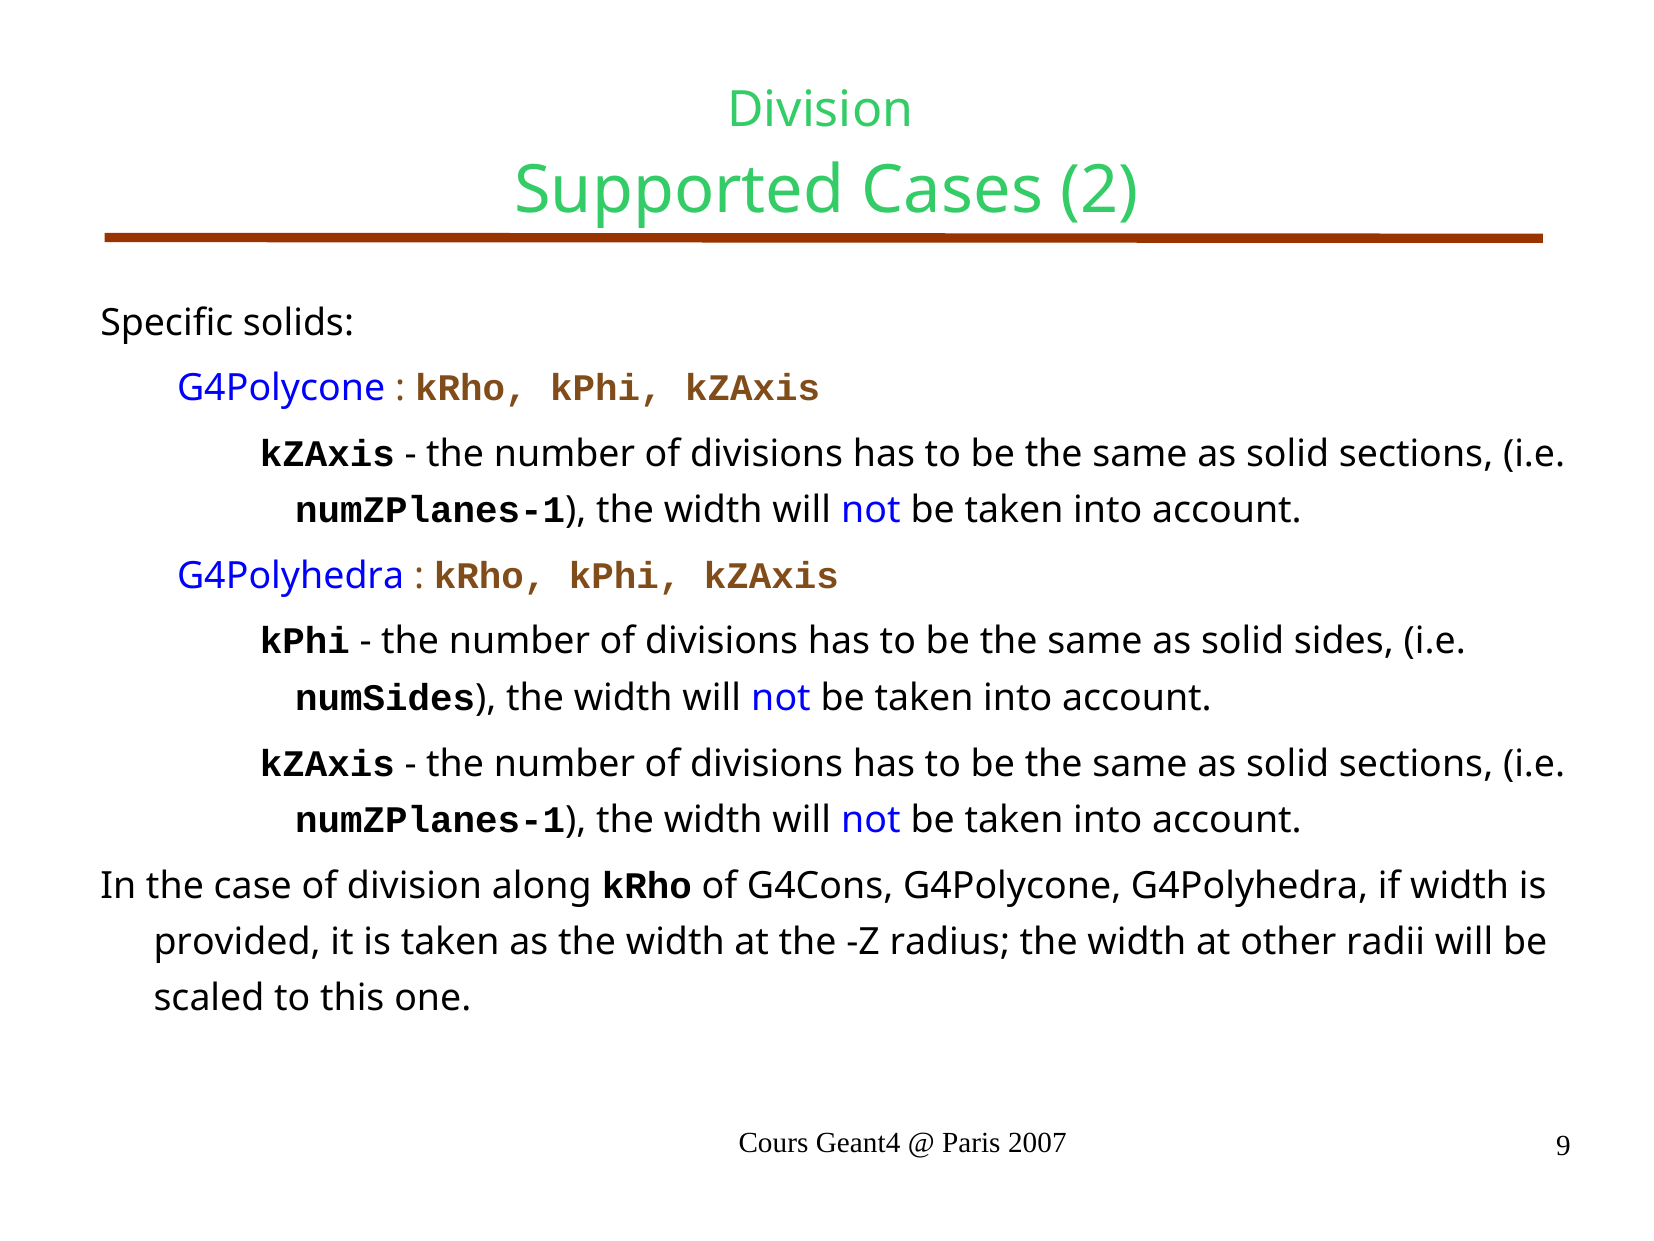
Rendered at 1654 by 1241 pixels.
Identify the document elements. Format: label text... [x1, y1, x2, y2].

list Specific solids: G4Polycone : kRho, kPhi, kZAxis kZAxis - the number of divisions has to be the same as solid sections, (i.e. numZPlanes-1), the width will not be taken into account. G4Polyhedra : kRho, kPhi, kZAxis kPhi - the number of divisions has to be the same as solid sides, (i.e. numSides), the width will not be taken into account. kZAxis - the number of divisions has to be the same as solid sections, (i.e. numZPlanes-1), the width will not be taken into account. In the case of division along kRho of G4Cons, G4Polycone, G4Polyhedra, if width is provided, it is taken as the width at the -Z radius; the width at other radii will be scaled to this one. [82, 290, 1571, 1241]
title Division Supported Cases (2) [82, 49, 1571, 257]
